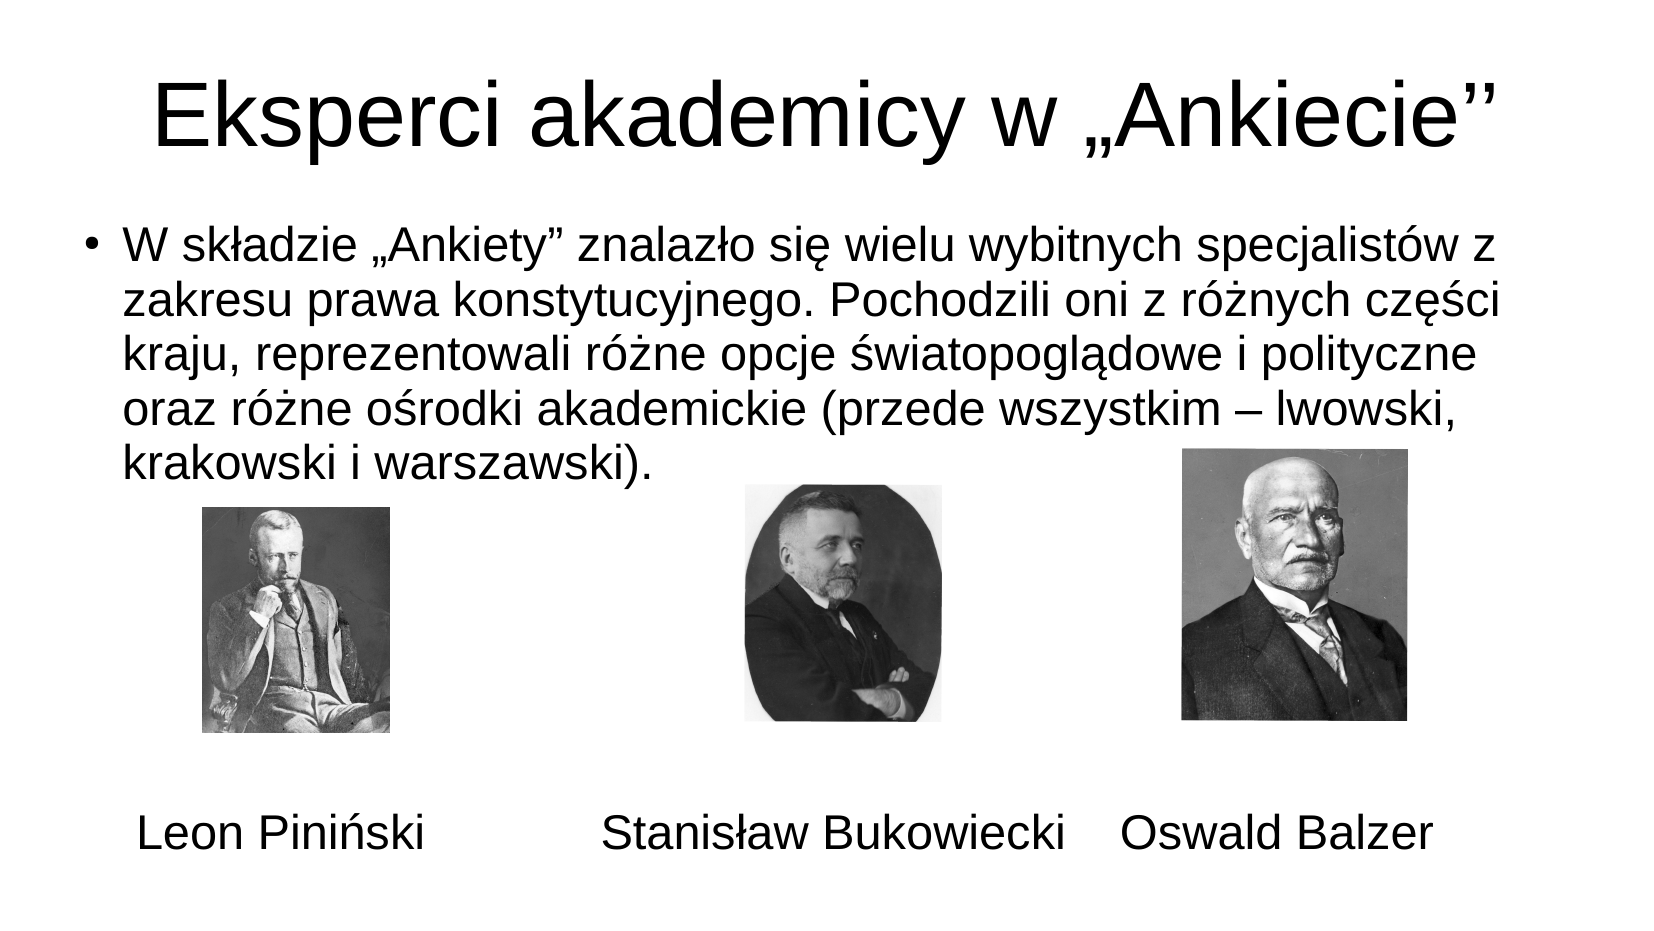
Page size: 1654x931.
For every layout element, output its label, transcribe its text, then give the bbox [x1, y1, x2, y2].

title Eksperci akademicy w „Ankiecie’’ [82, 37, 1571, 193]
picture [202, 507, 390, 733]
picture [744, 484, 942, 722]
list W składzie „Ankiety” znalazło się wielu wybitnych specjalistów z zakresu prawa konstytucyjnego. Pochodzili oni z różnych części kraju, reprezentowali różne opcje światopoglądowe i polityczne oraz różne ośrodki akademickie (przede wszystkim – lwowski, krakowski i warszawski). Leon Piniński Stanisław Bukowiecki Oswald Balzer [70, 217, 1583, 922]
picture [1181, 448, 1408, 721]
